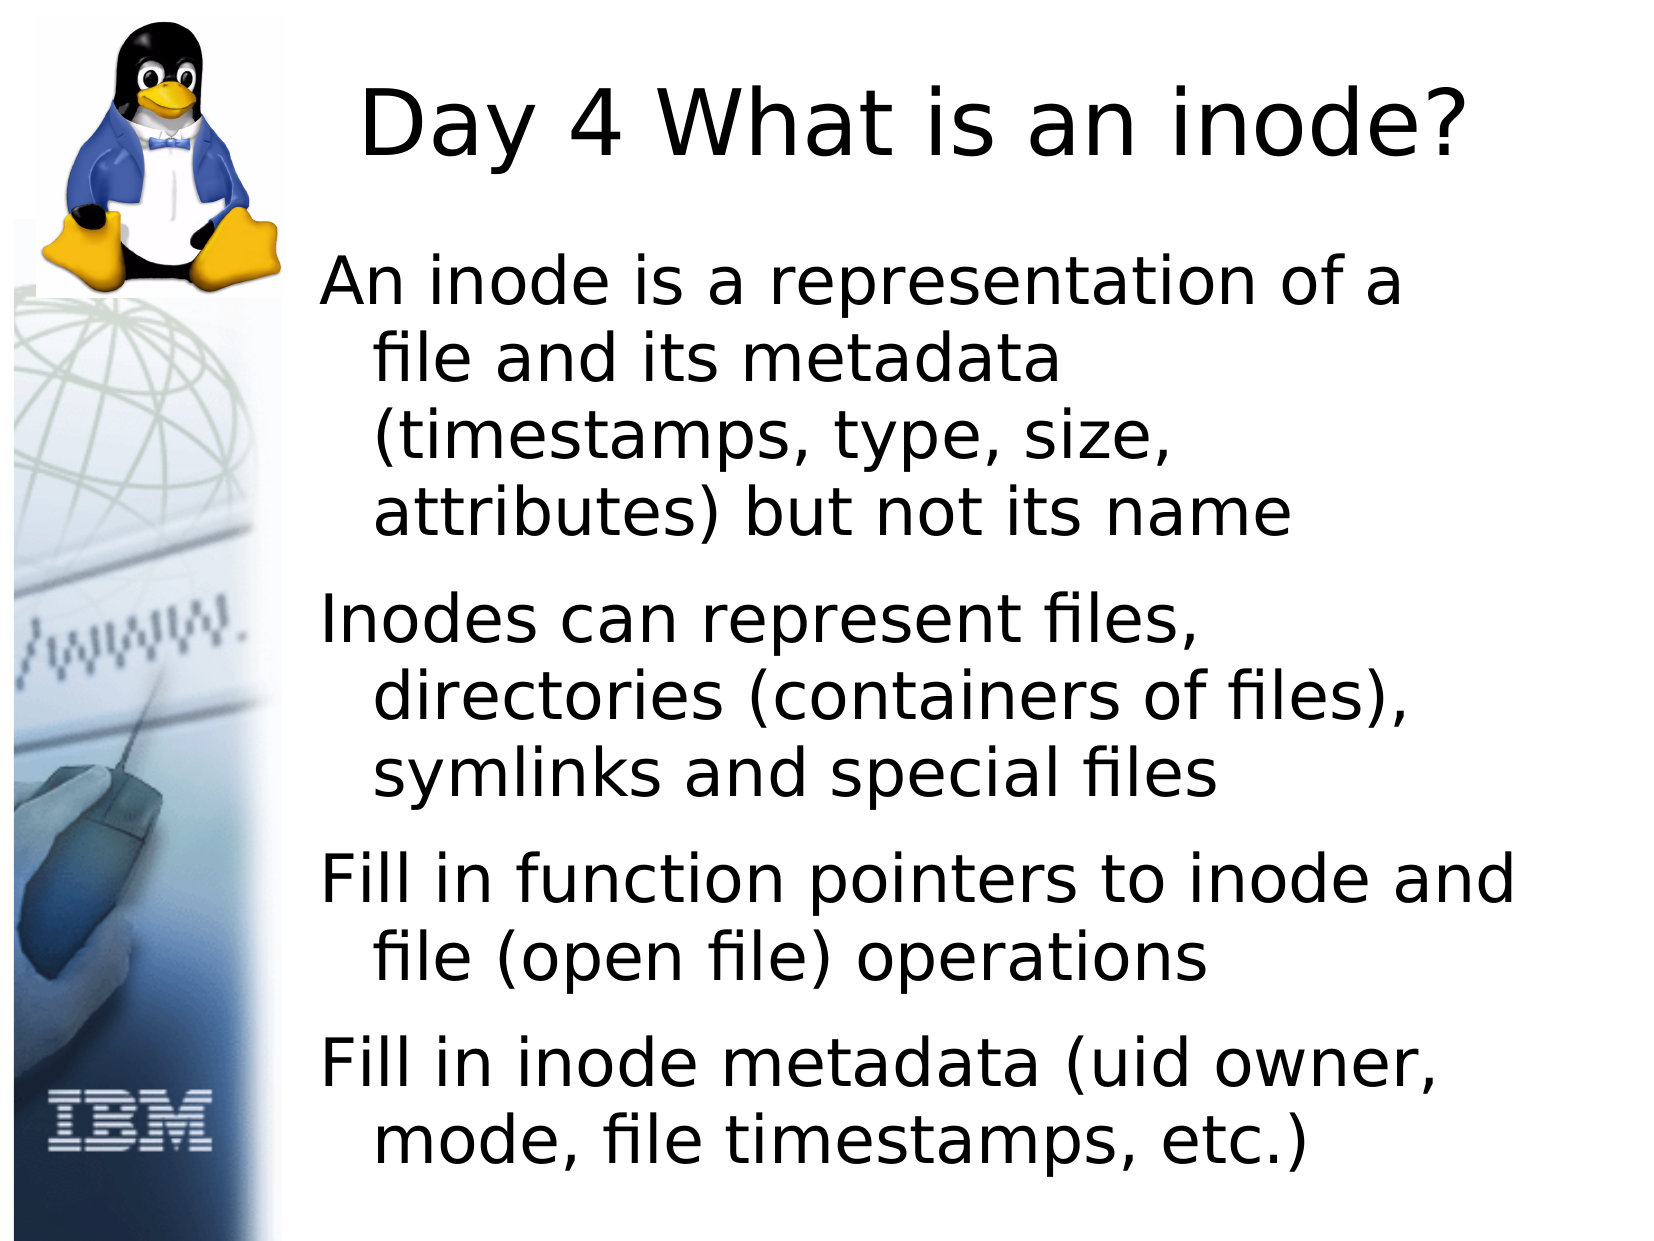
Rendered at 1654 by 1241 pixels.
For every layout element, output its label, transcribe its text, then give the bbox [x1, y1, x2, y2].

list An inode is a representation of a file and its metadata (timestamps, type, size, attributes) but not its name Inodes can represent files, directories (containers of files), symlinks and special files Fill in function pointers to inode and file (open file) operations Fill in inode metadata (uid owner, mode, file timestamps, etc.) [301, 243, 1520, 1182]
title Day 4 What is an inode? [301, 39, 1528, 209]
